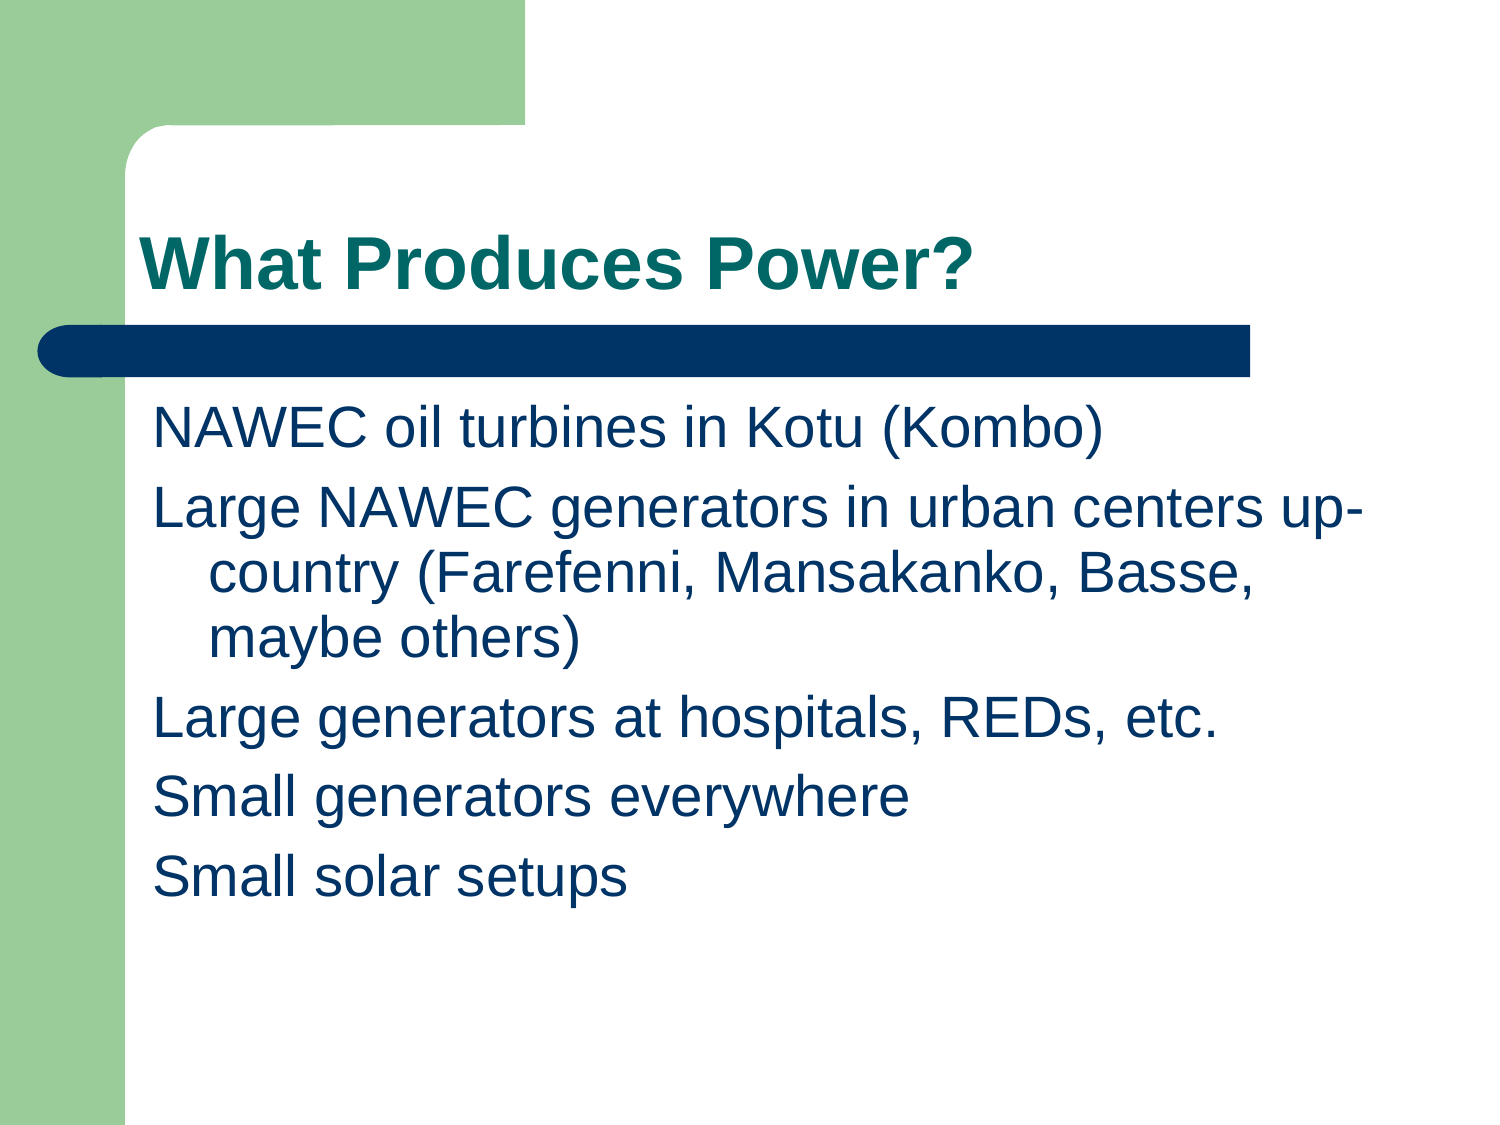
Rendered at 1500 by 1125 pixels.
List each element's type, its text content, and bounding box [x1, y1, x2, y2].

title What Produces Power? [124, 124, 1425, 313]
list NAWEC oil turbines in Kotu (Kombo) Large NAWEC generators in urban centers up-country (Farefenni, Mansakanko, Basse, maybe others) Large generators at hospitals, REDs, etc. Small generators everywhere Small solar setups [137, 387, 1400, 999]
